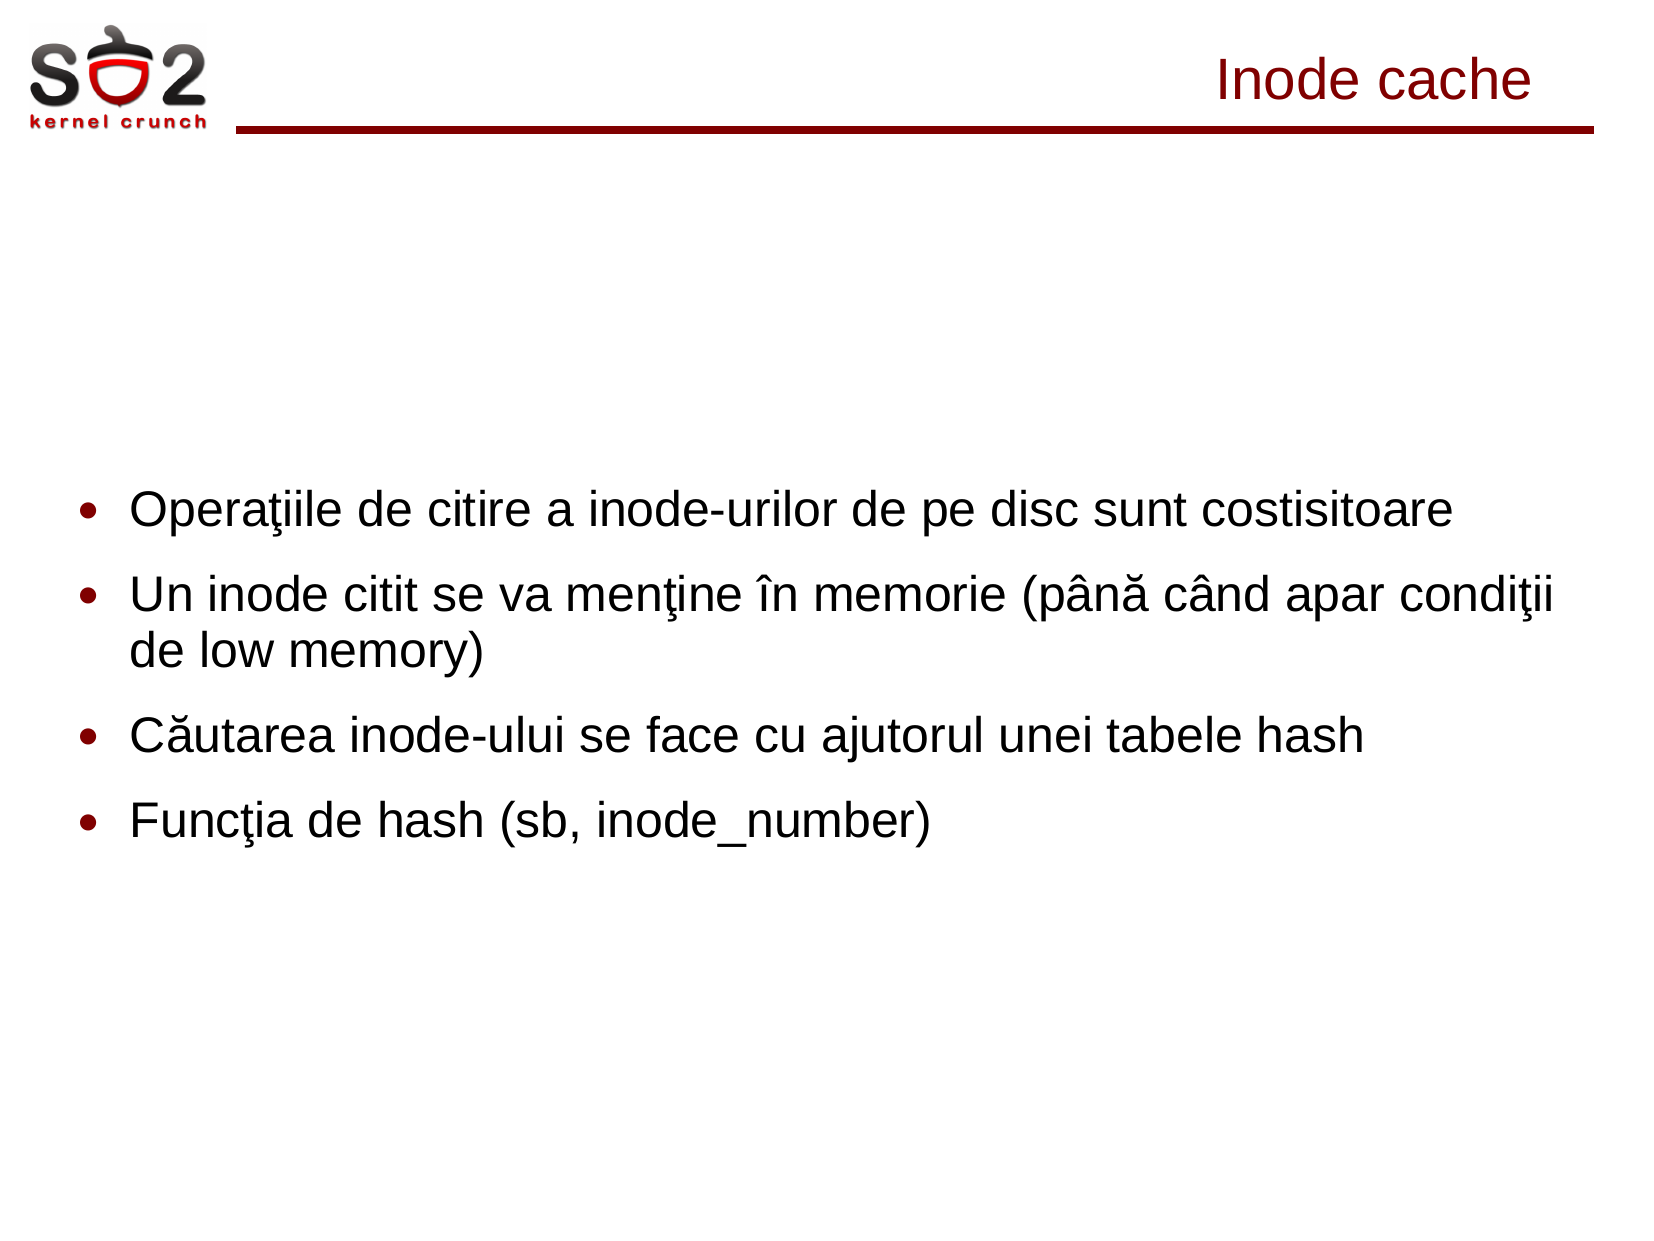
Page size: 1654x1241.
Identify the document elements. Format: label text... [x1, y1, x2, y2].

picture [29, 23, 121, 130]
title Inode cache [121, 11, 1534, 148]
list Operaţiile de citire a inode-urilor de pe disc sunt costisitoare Un inode citit se va menţine în memorie (până când apar condiţii de low memory) Căutarea inode-ului se face cu ajutorul unei tabele hash Funcţia de hash (sb, inode_number) [59, 177, 1595, 1152]
